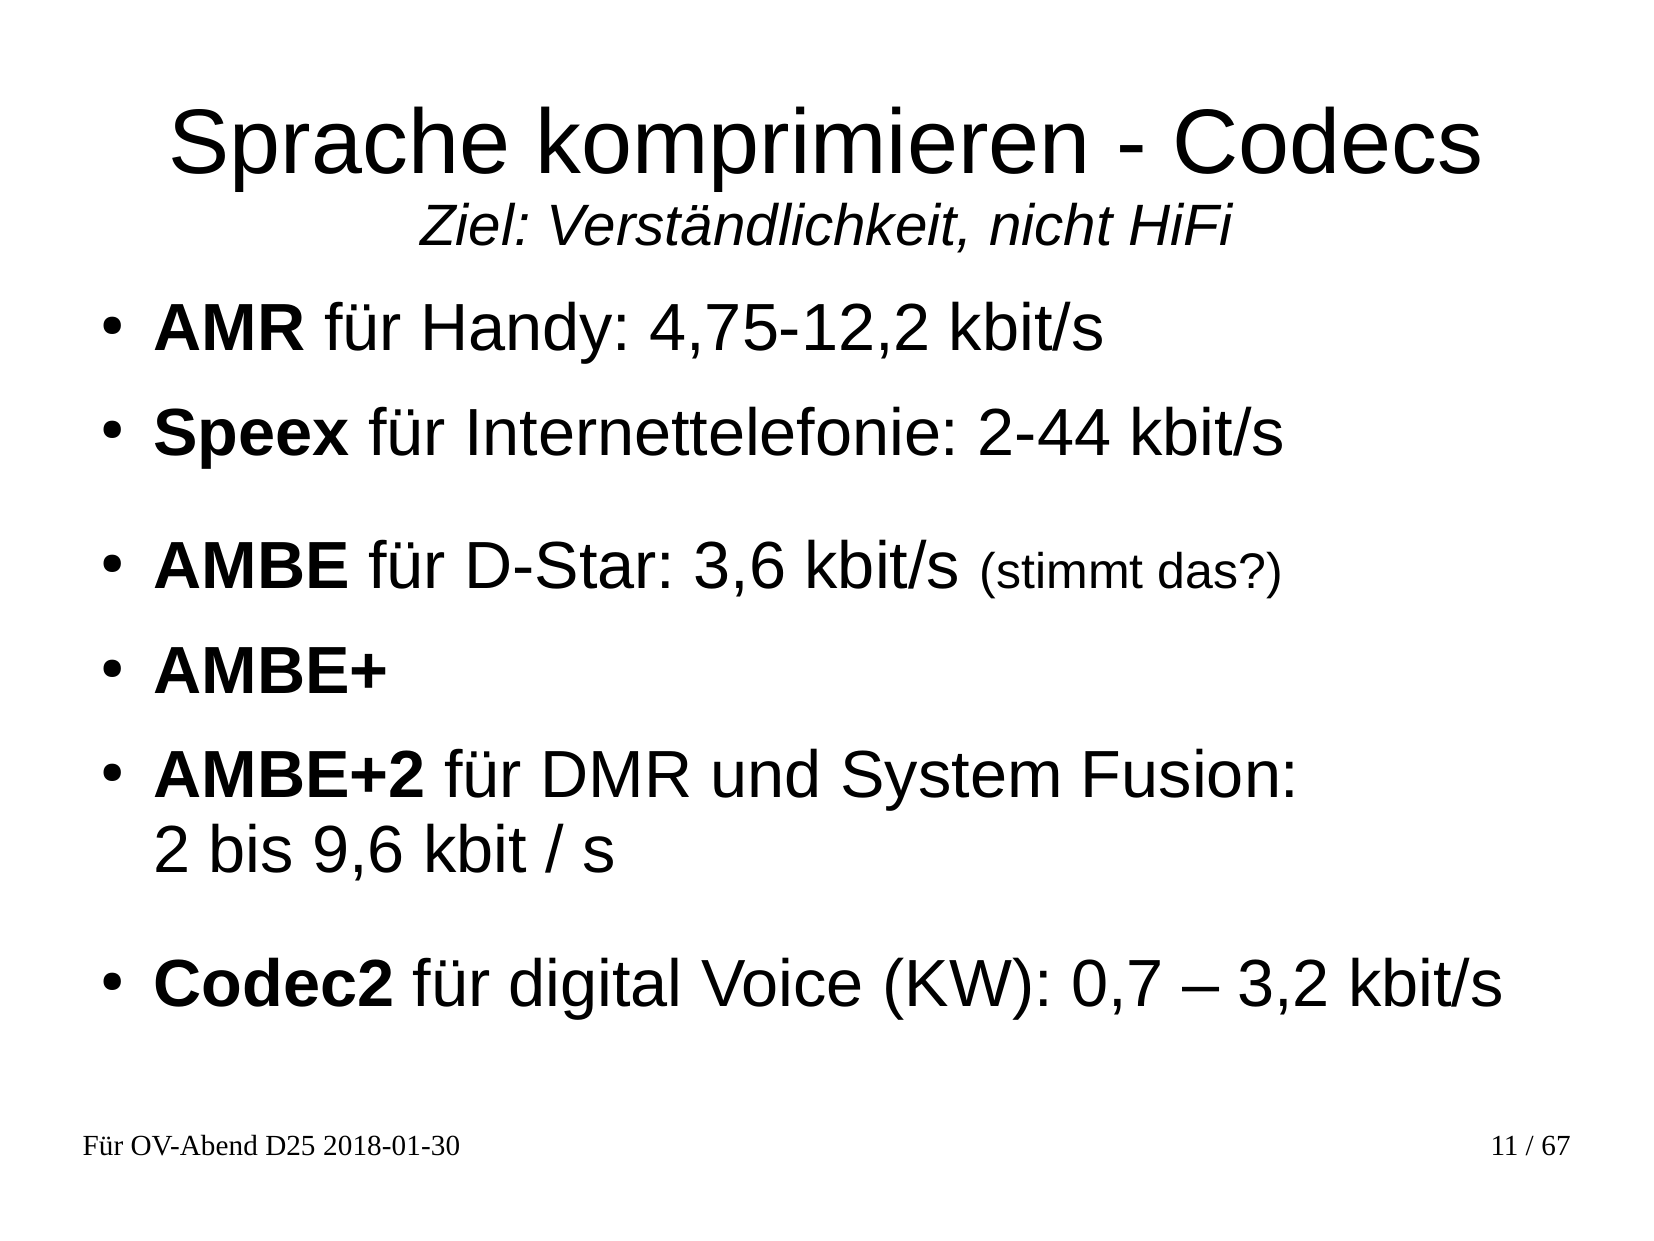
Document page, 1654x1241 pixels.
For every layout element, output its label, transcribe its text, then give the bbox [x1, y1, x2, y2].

title Sprache komprimieren - Codecs Ziel: Verständlichkeit, nicht HiFi [82, 70, 1571, 278]
list AMR für Handy: 4,75-12,2 kbit/s Speex für Internettelefonie: 2-44 kbit/s AMBE für D-Star: 3,6 kbit/s (stimmt das?) AMBE+ AMBE+2 für DMR und System Fusion: 2 bis 9,6 kbit / s Codec2 für digital Voice (KW): 0,7 – 3,2 kbit/s [82, 290, 1595, 1087]
